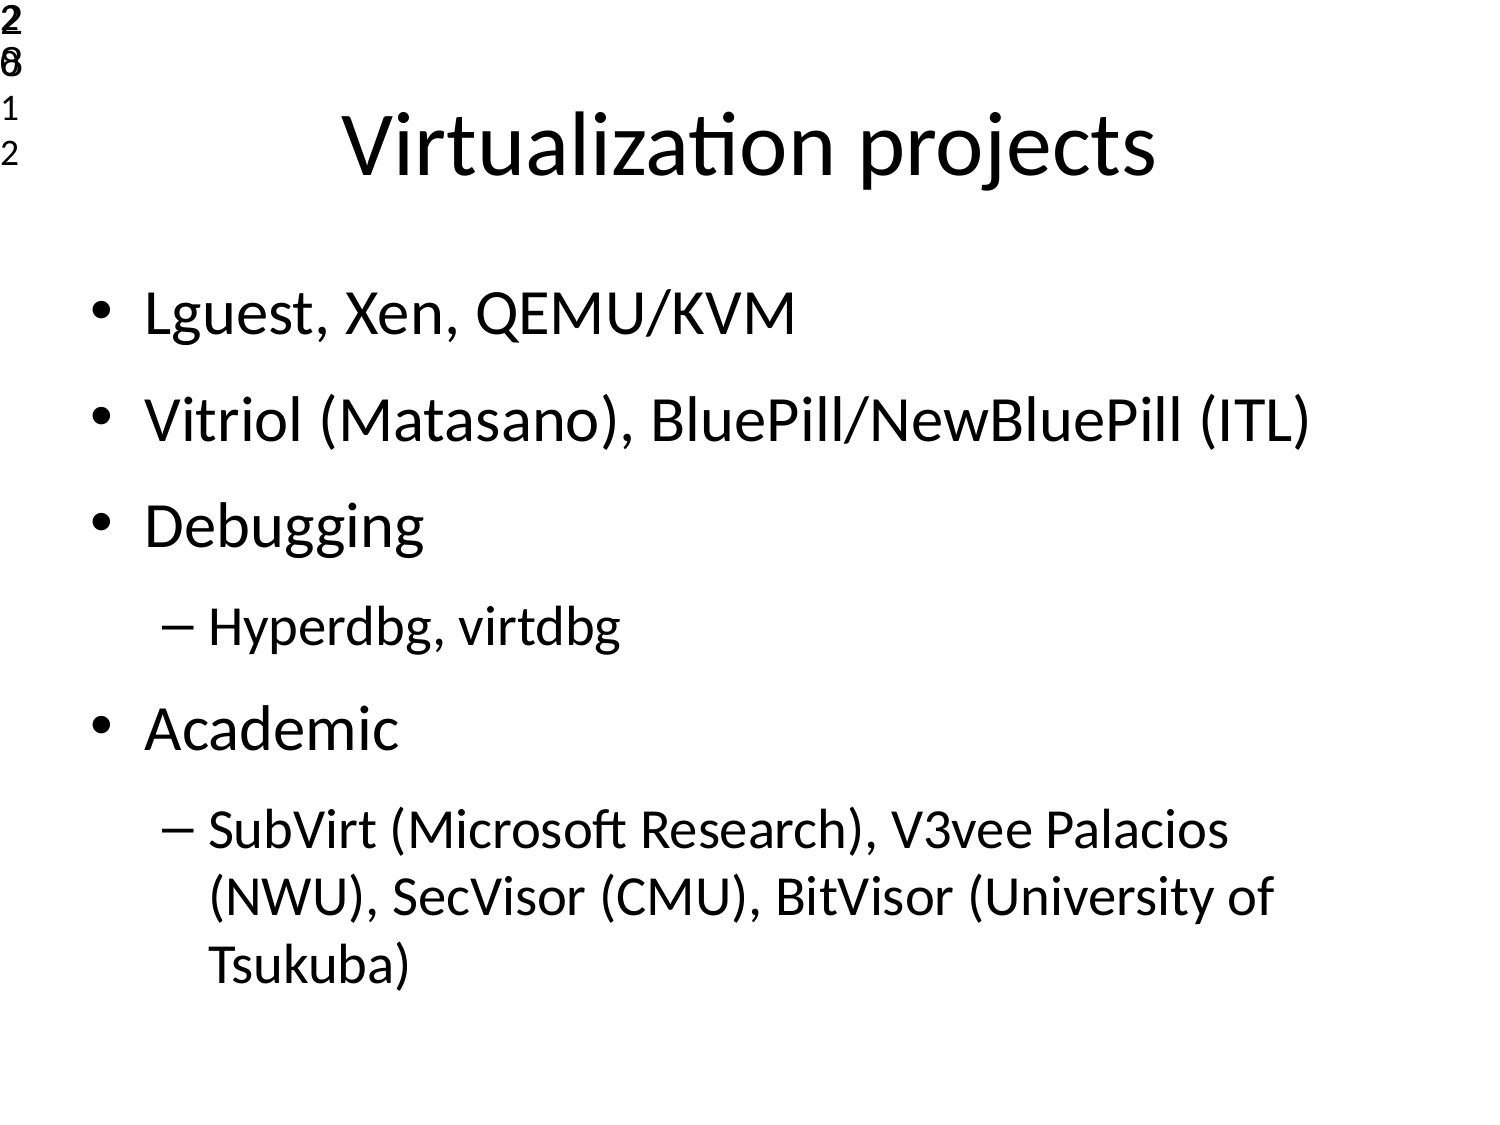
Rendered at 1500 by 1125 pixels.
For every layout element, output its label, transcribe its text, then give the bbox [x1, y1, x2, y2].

title Virtualization projects [75, 45, 1425, 233]
list Lguest, Xen, QEMU/KVM Vitriol (Matasano), BluePill/NewBluePill (ITL) Debugging Hyperdbg, virtdbg Academic SubVirt (Microsoft Research), V3vee Palacios (NWU), SecVisor (CMU), BitVisor (University of Tsukuba) [75, 262, 1425, 1005]
